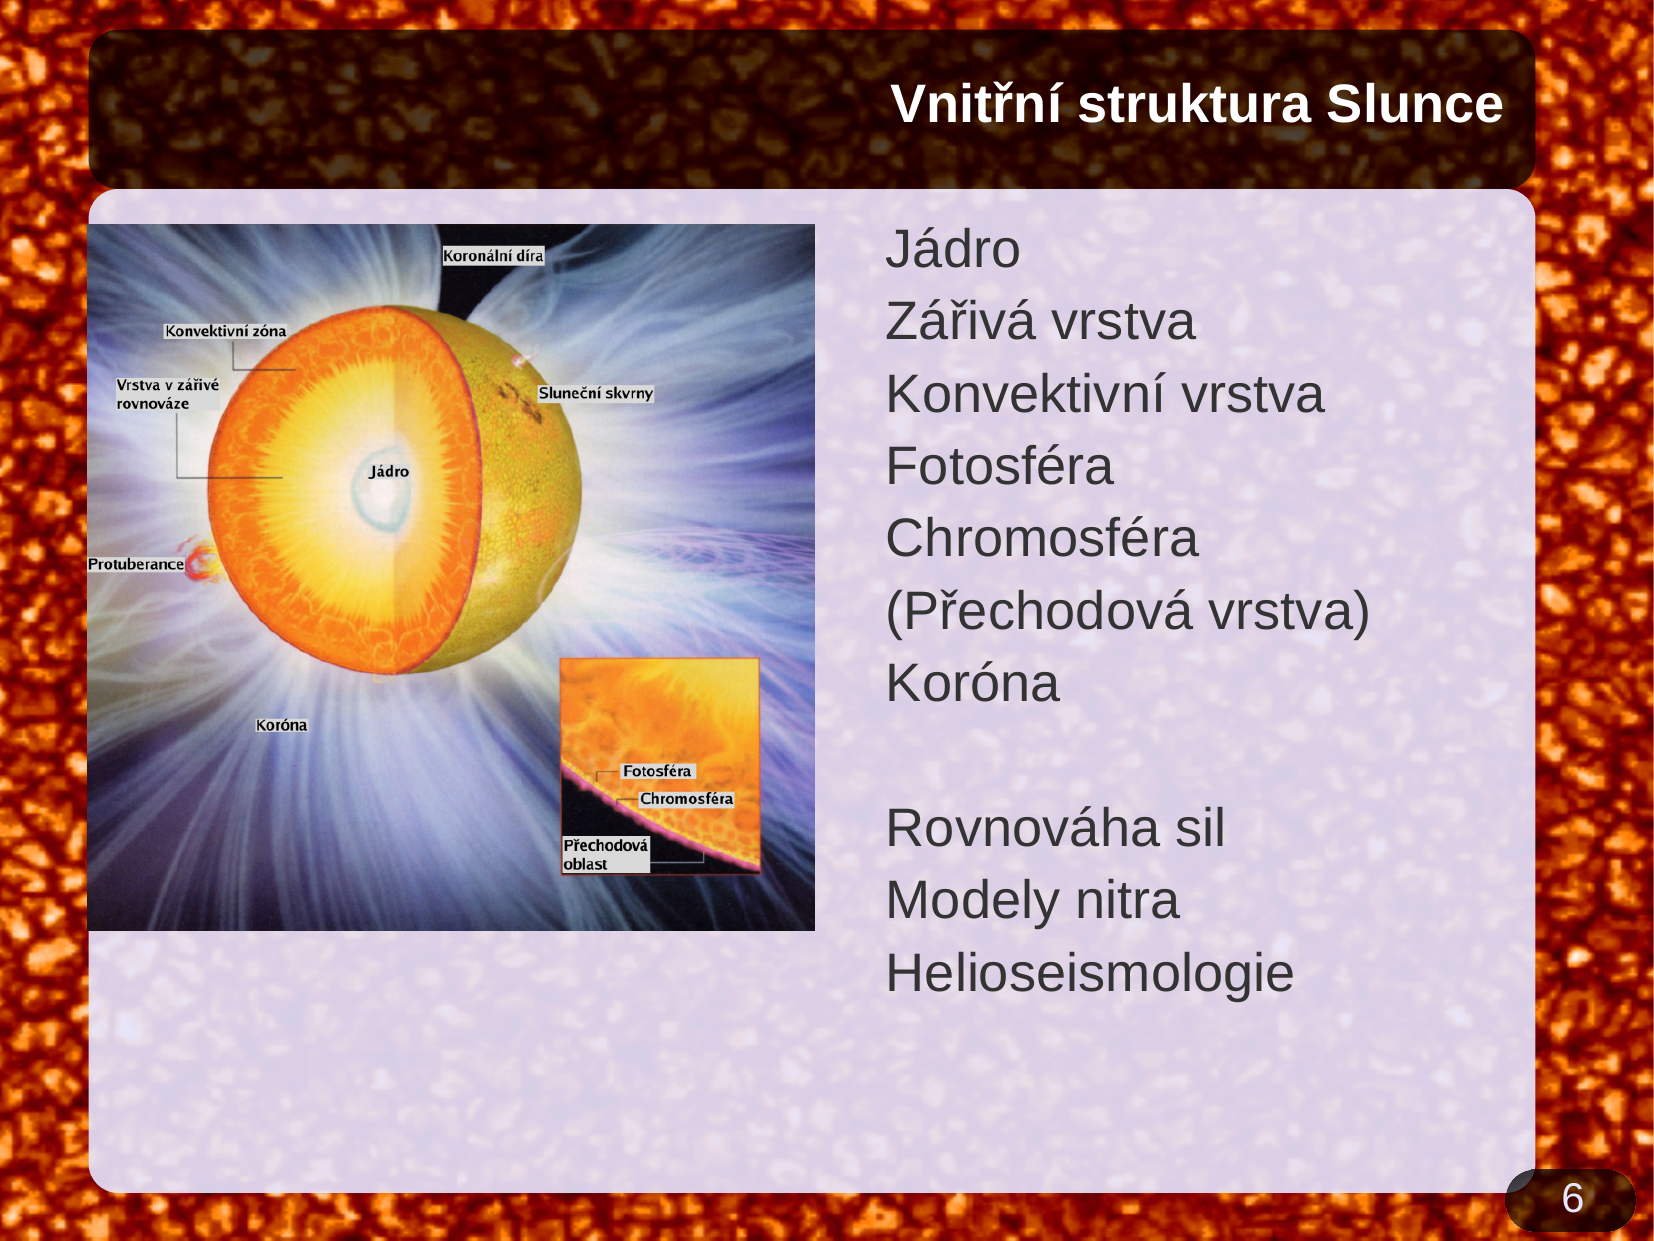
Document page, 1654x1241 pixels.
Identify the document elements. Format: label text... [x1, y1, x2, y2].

list Jádro Zářivá vrstva Konvektivní vrstva Fotosféra Chromosféra (Přechodová vrstva) Koróna Rovnováha sil Modely nitra Helioseismologie [885, 218, 1477, 1123]
picture [0, 0, 1654, 1241]
title Vnitřní struktura Slunce [118, 59, 1506, 148]
